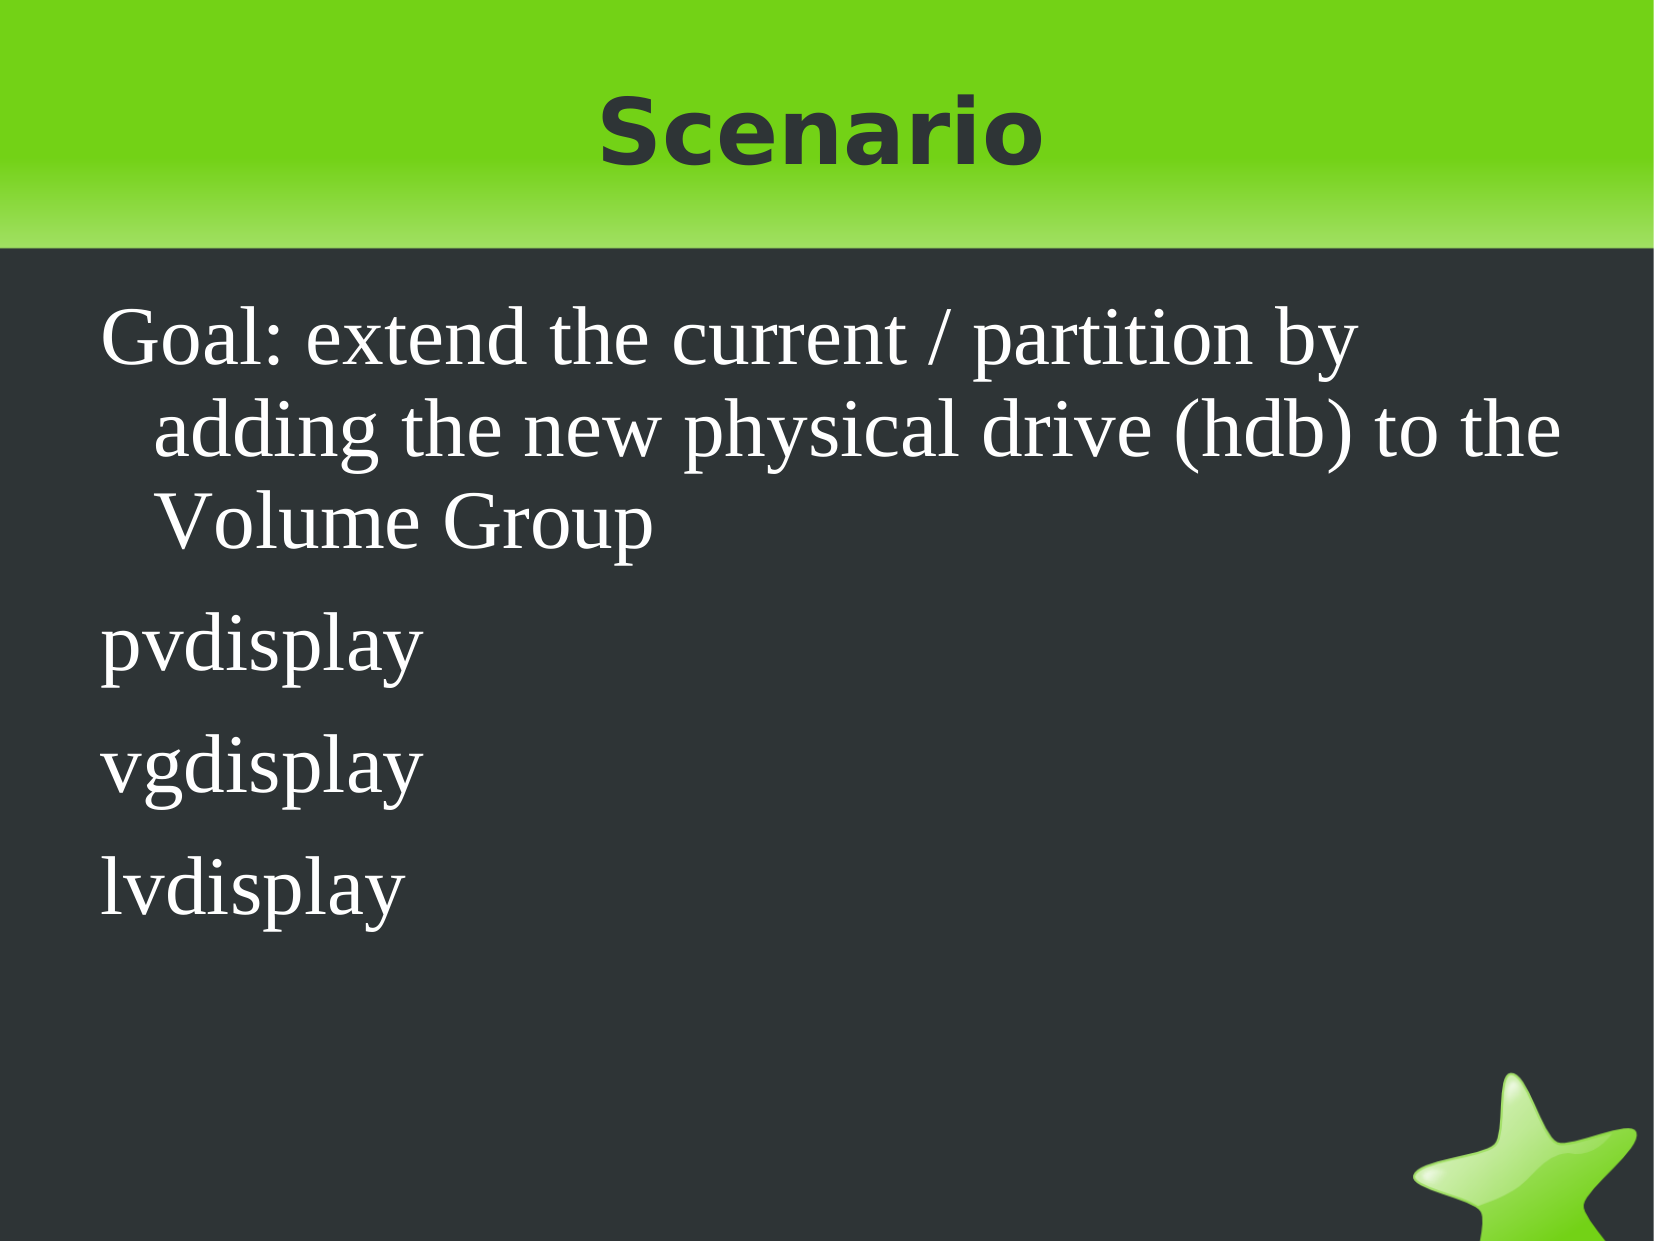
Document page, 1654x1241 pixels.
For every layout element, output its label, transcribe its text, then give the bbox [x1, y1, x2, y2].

list Goal: extend the current / partition by adding the new physical drive (hdb) to the Volume Group pvdisplay vgdisplay lvdisplay [82, 290, 1571, 1094]
picture [0, 0, 1654, 1241]
title Scenario [76, 36, 1565, 229]
